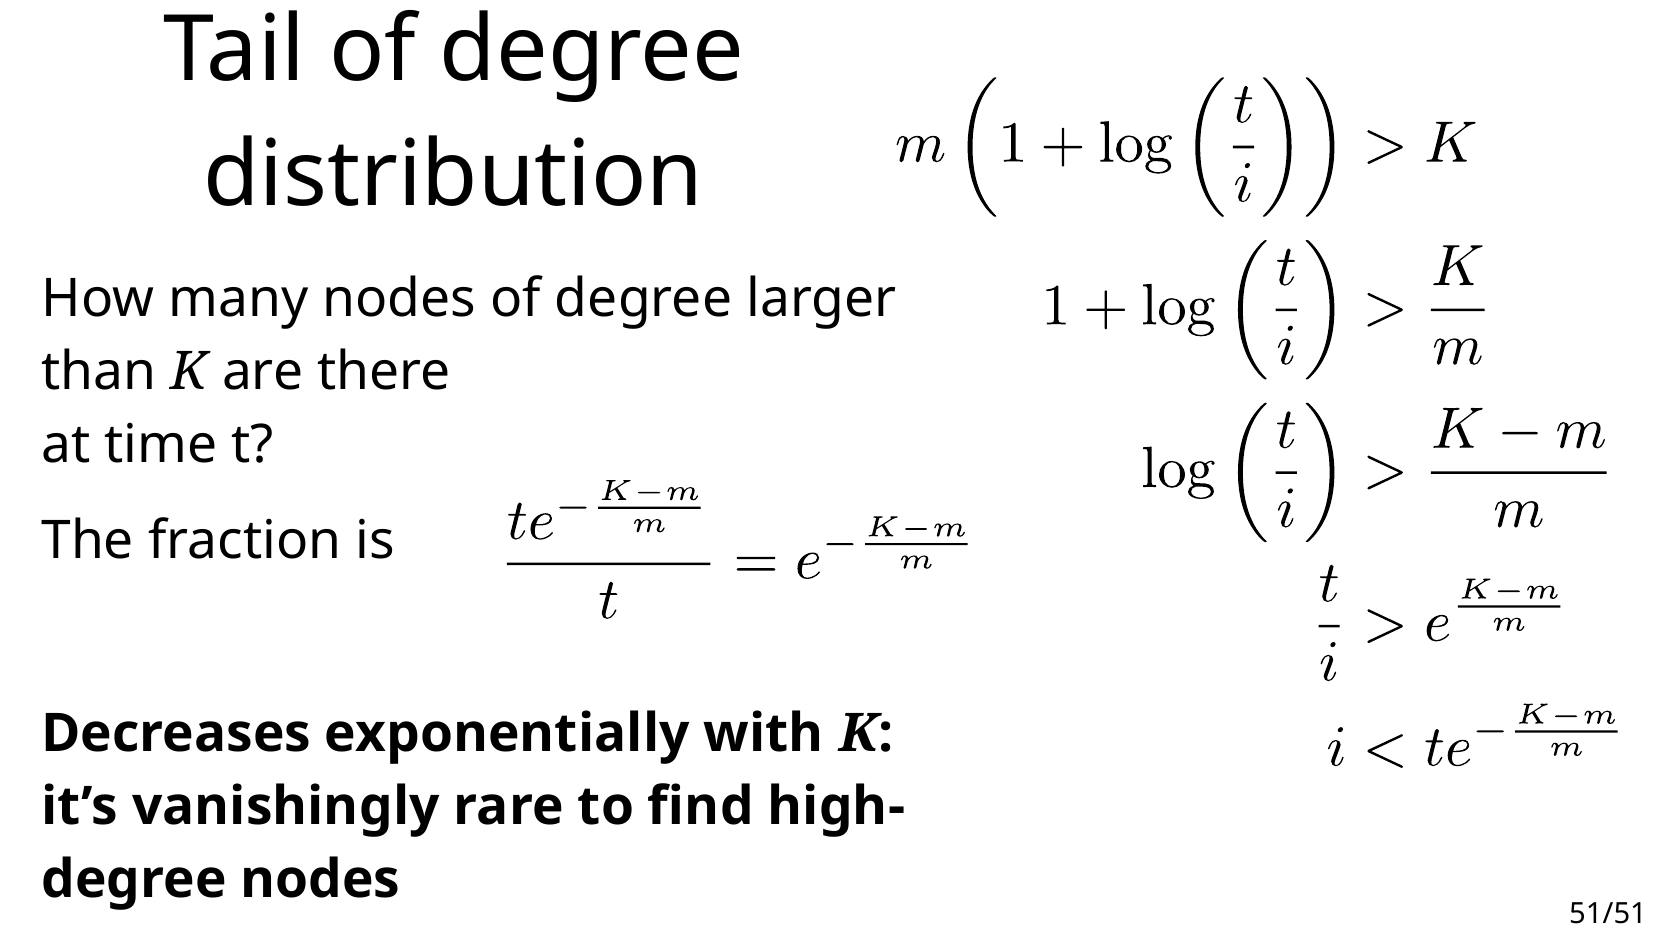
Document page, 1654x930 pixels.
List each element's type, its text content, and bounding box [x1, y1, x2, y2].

text_box [506, 77, 1618, 768]
list How many nodes of degree larger than K are there at time t? The fraction is Decreases exponentially with K: it’s vanishingly rare to find high-degree nodes [41, 258, 961, 916]
title Tail of degree distribution [7, 0, 901, 237]
